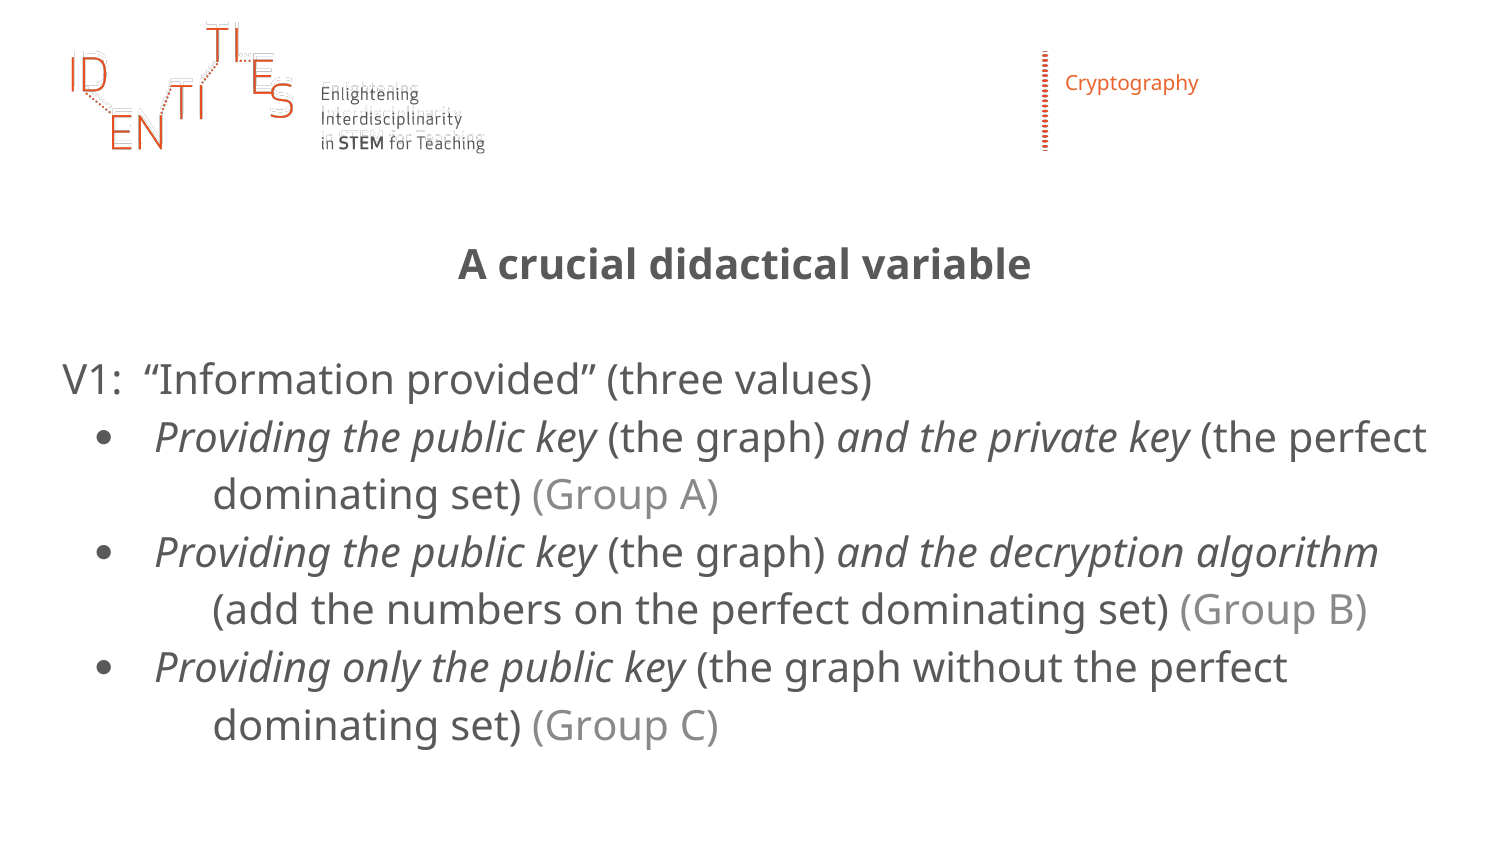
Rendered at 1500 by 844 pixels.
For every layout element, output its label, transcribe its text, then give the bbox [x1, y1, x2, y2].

text_box Cryptography [1050, 61, 1472, 168]
text_box A crucial didactical variable V1: “Information provided” (three values) Providing the public key (the graph) and the private key (the perfect dominating set) (Group A) Providing the public key (the graph) and the decryption algorithm (add the numbers on the perfect dominating set) (Group B) Providing only the public key (the graph without the perfect dominating set) (Group C) [47, 223, 1443, 835]
picture [1042, 51, 1051, 151]
picture [71, 18, 485, 157]
